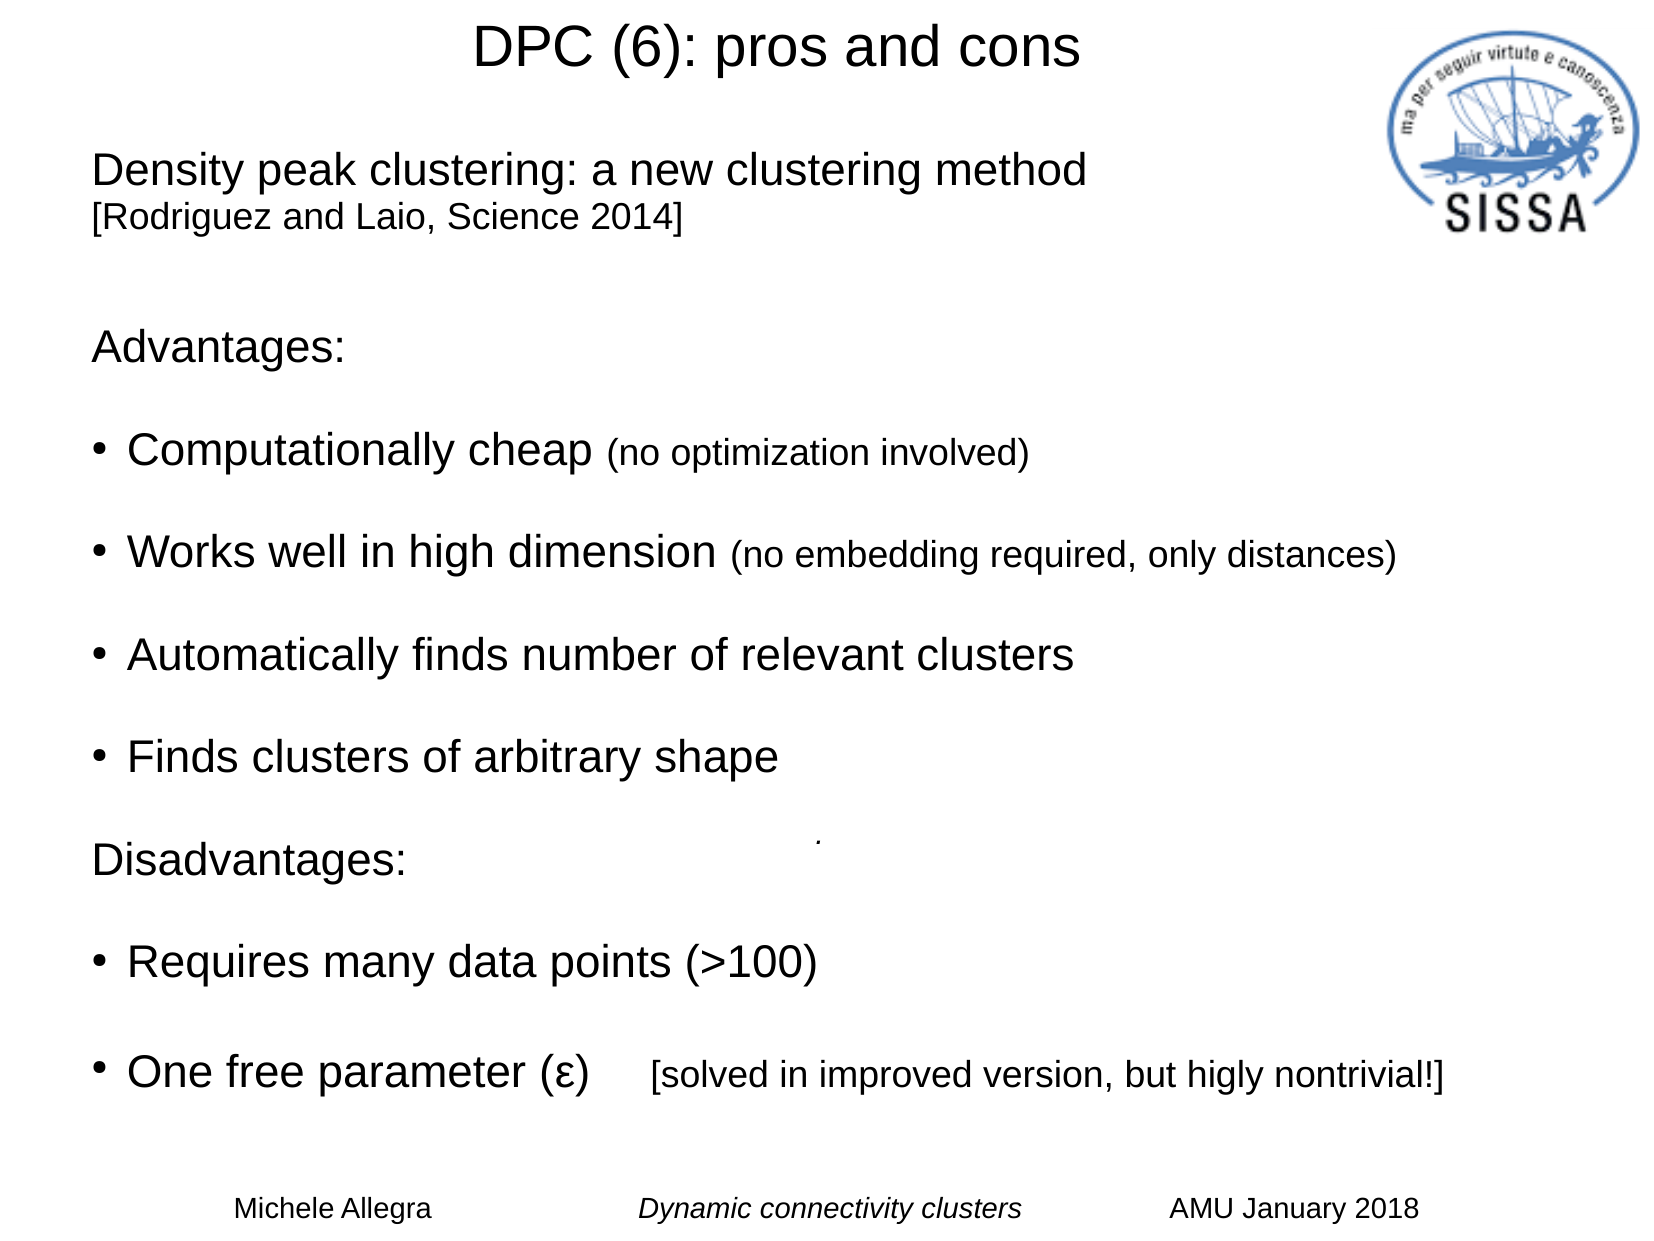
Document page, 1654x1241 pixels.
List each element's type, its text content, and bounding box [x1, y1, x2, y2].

title DPC (6): pros and cons [129, 13, 1441, 144]
picture [1441, 27, 1654, 238]
title Michele Allegra Dynamic connectivity clusters AMU January 2018 [82, 1171, 1572, 1241]
text_box Density peak clustering: a new clustering method [Rodriguez and Laio, Science 2014] Advantages: Computationally cheap (no optimization involved) Works well in high dimension (no embedding required, only distances) Automatically finds number of relevant clusters Finds clusters of arbitrary shape Disadvantages: Requires many data points (>100) One free parameter (ε) [solved in improved version, but higly nontrivial!] [76, 94, 1591, 1241]
